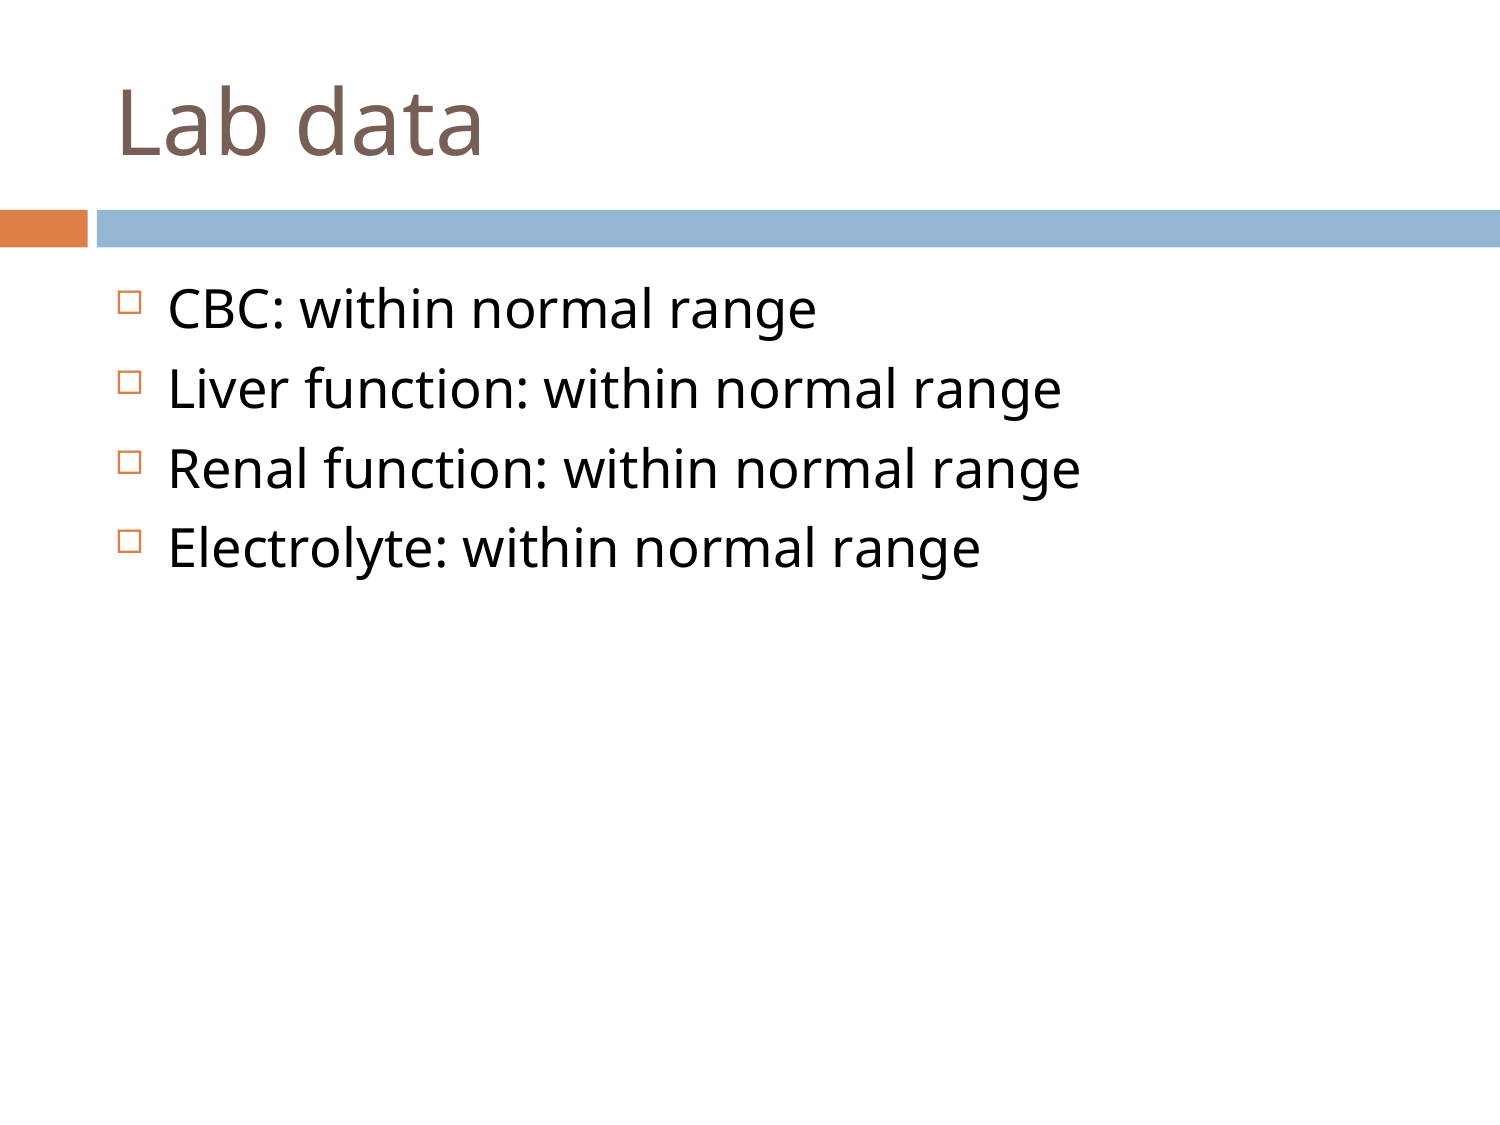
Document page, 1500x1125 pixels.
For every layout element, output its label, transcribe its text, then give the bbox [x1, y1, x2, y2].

title Lab data [99, 37, 1438, 201]
list CBC: within normal range Liver function: within normal range Renal function: within normal range Electrolyte: within normal range [100, 267, 1438, 1010]
